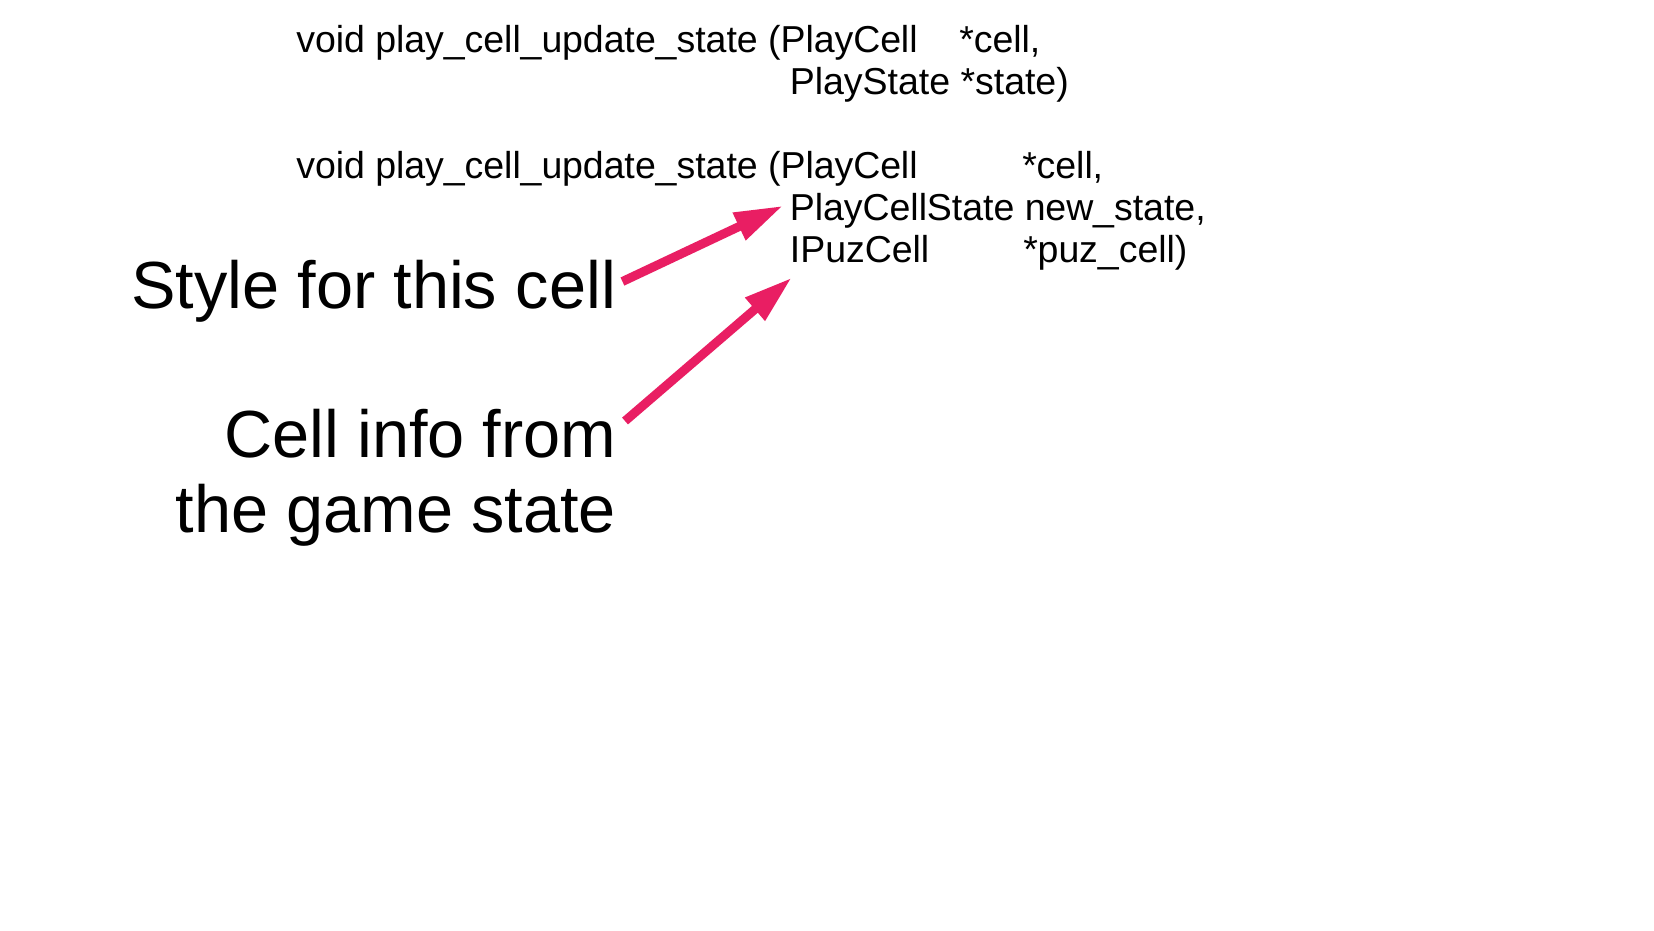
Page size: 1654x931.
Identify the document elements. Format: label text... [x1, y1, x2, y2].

text_box void play_cell_update_state (PlayCell *cell, PlayState *state) void play_cell_update_state (PlayCell *cell, PlayCellState new_state, IPuzCell *puz_cell) [281, 11, 1654, 931]
text_box Style for this cell Cell info from the game state [116, 240, 632, 555]
